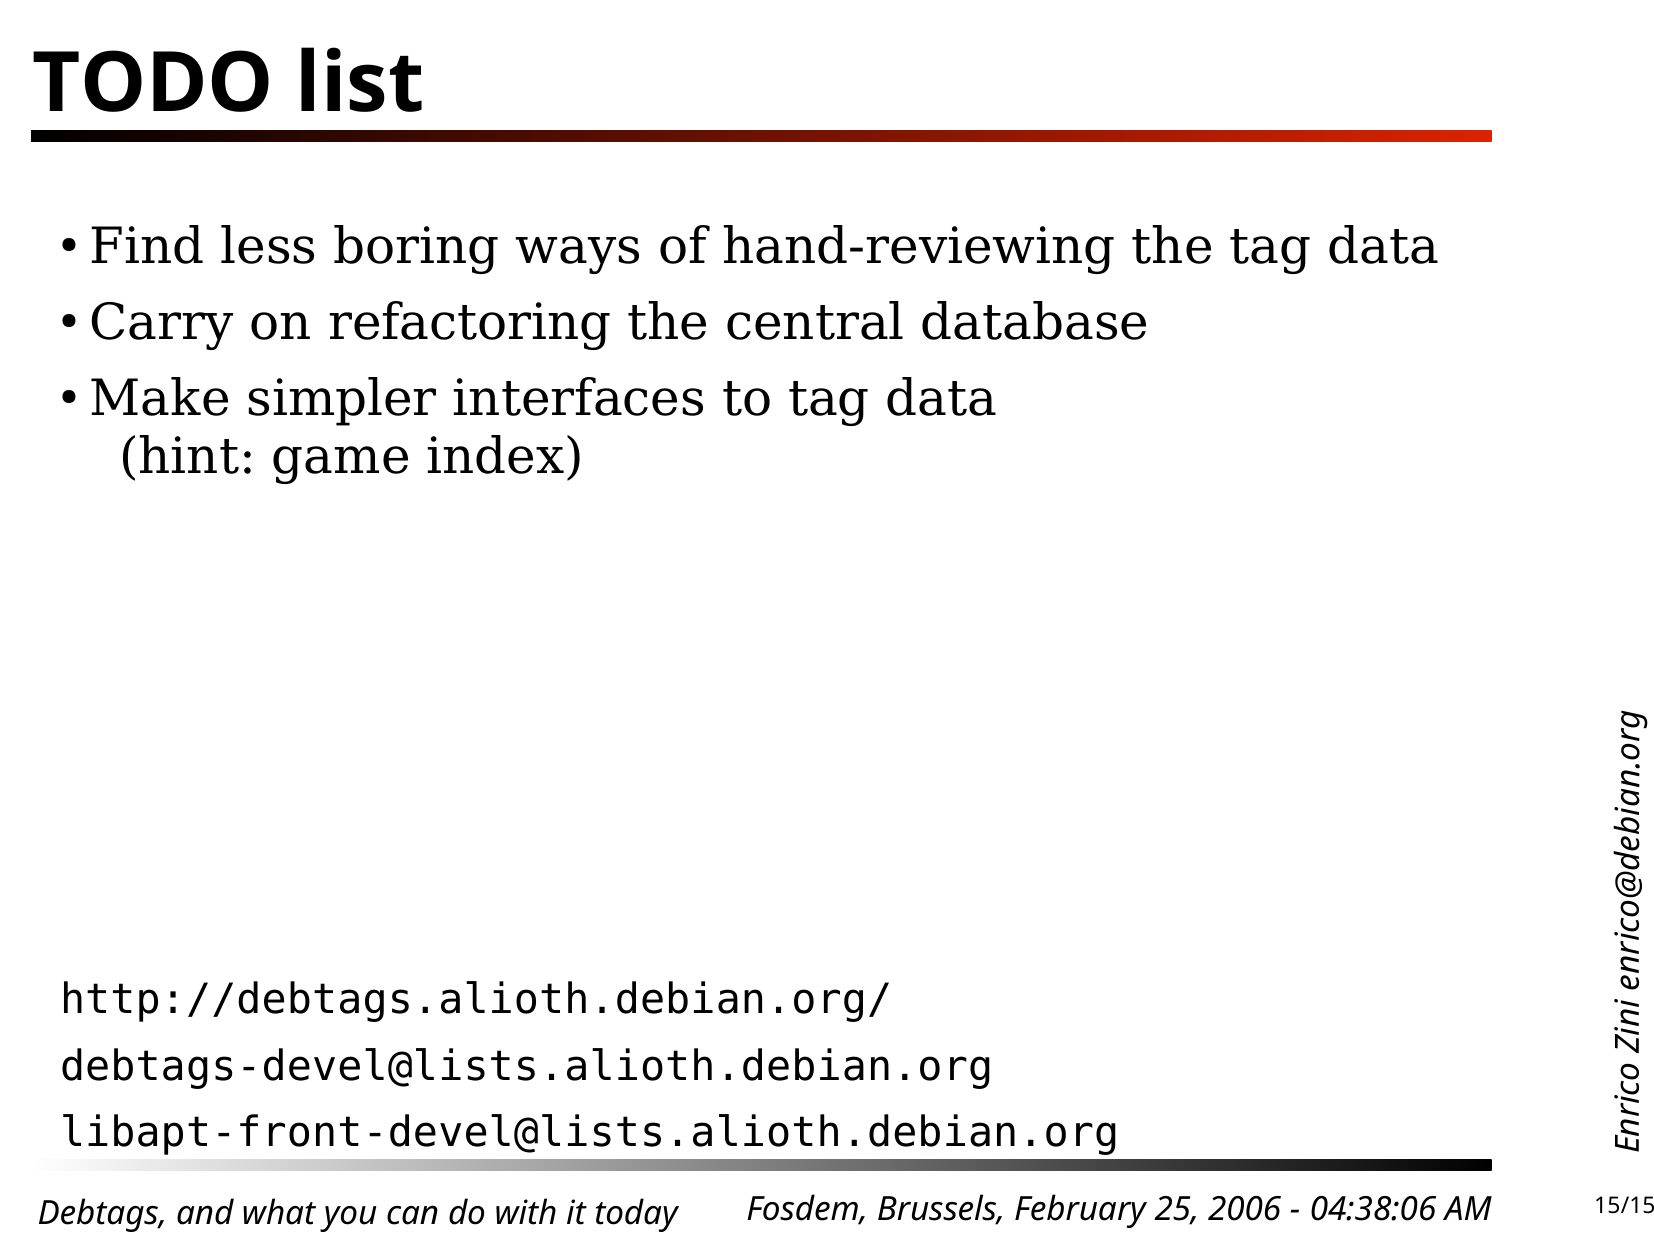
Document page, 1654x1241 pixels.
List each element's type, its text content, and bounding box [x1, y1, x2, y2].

text_box TODO list [32, 22, 1439, 159]
text_box http://debtags.alioth.debian.org/ debtags-devel@lists.alioth.debian.org libapt-front-devel@lists.alioth.debian.org [60, 975, 1495, 1157]
text_box Find less boring ways of hand-reviewing the tag data Carry on refactoring the central database Make simpler interfaces to tag data (hint: game index) [60, 217, 1496, 1138]
